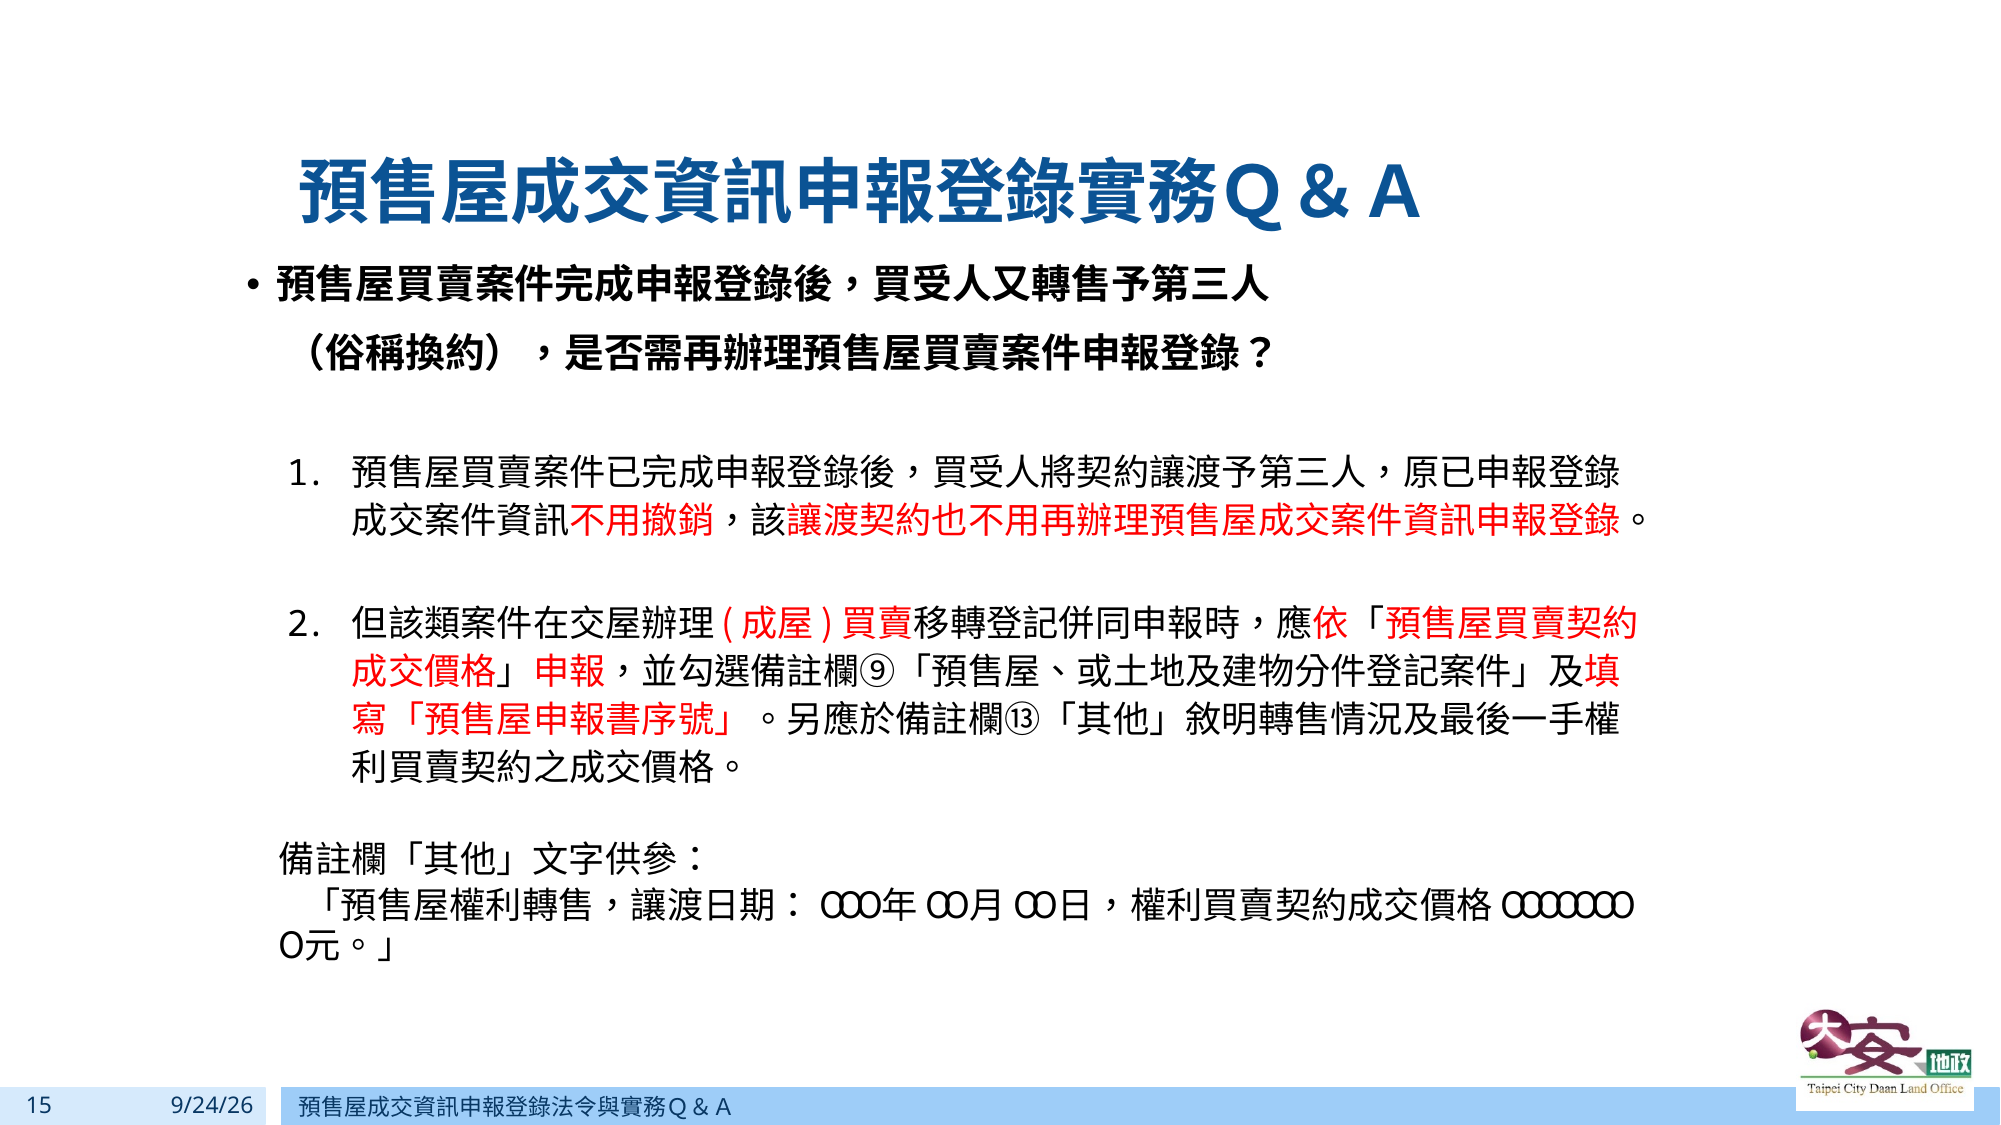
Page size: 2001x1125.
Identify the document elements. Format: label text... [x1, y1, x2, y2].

picture [1796, 992, 1974, 1111]
slide_number <編號> [0, 1087, 68, 1125]
slide_number 10/21/21 [74, 1087, 269, 1125]
title 預售屋成交資訊申報登錄實務Ｑ＆Ａ [231, 45, 1769, 240]
list 預售屋買賣案件完成申報登錄後，買受人又轉售予第三人 （俗稱換約），是否需再辦理預售屋買賣案件申報登錄？ 預售屋買賣案件已完成申報登錄後，買受人將契約讓渡予第三人，原已申報登錄成交案件資訊不用撤銷，該讓渡契約也不用再辦理預售屋成交案件資訊申報登錄。 但該類案件在交屋辦理(成屋)買賣移轉登記併同申報時，應依「預售屋買賣契約成交價格」申報，並勾選備註欄⑨「預售屋、或土地及建物分件登記案件」及填寫「預售屋申報書序號」。另應於備註欄⑬「其他」敘明轉售情況及最後一手權利買賣契約之成交價格。 備註欄「其他」文字供參： 「預售屋權利轉售，讓渡日期：OOO年OO月OO日，權利買賣契約成交價格OOOOOOOO元。」 [231, 256, 1655, 974]
footer 預售屋成交資訊申報登錄法令與實務Ｑ＆Ａ [284, 1087, 1785, 1125]
